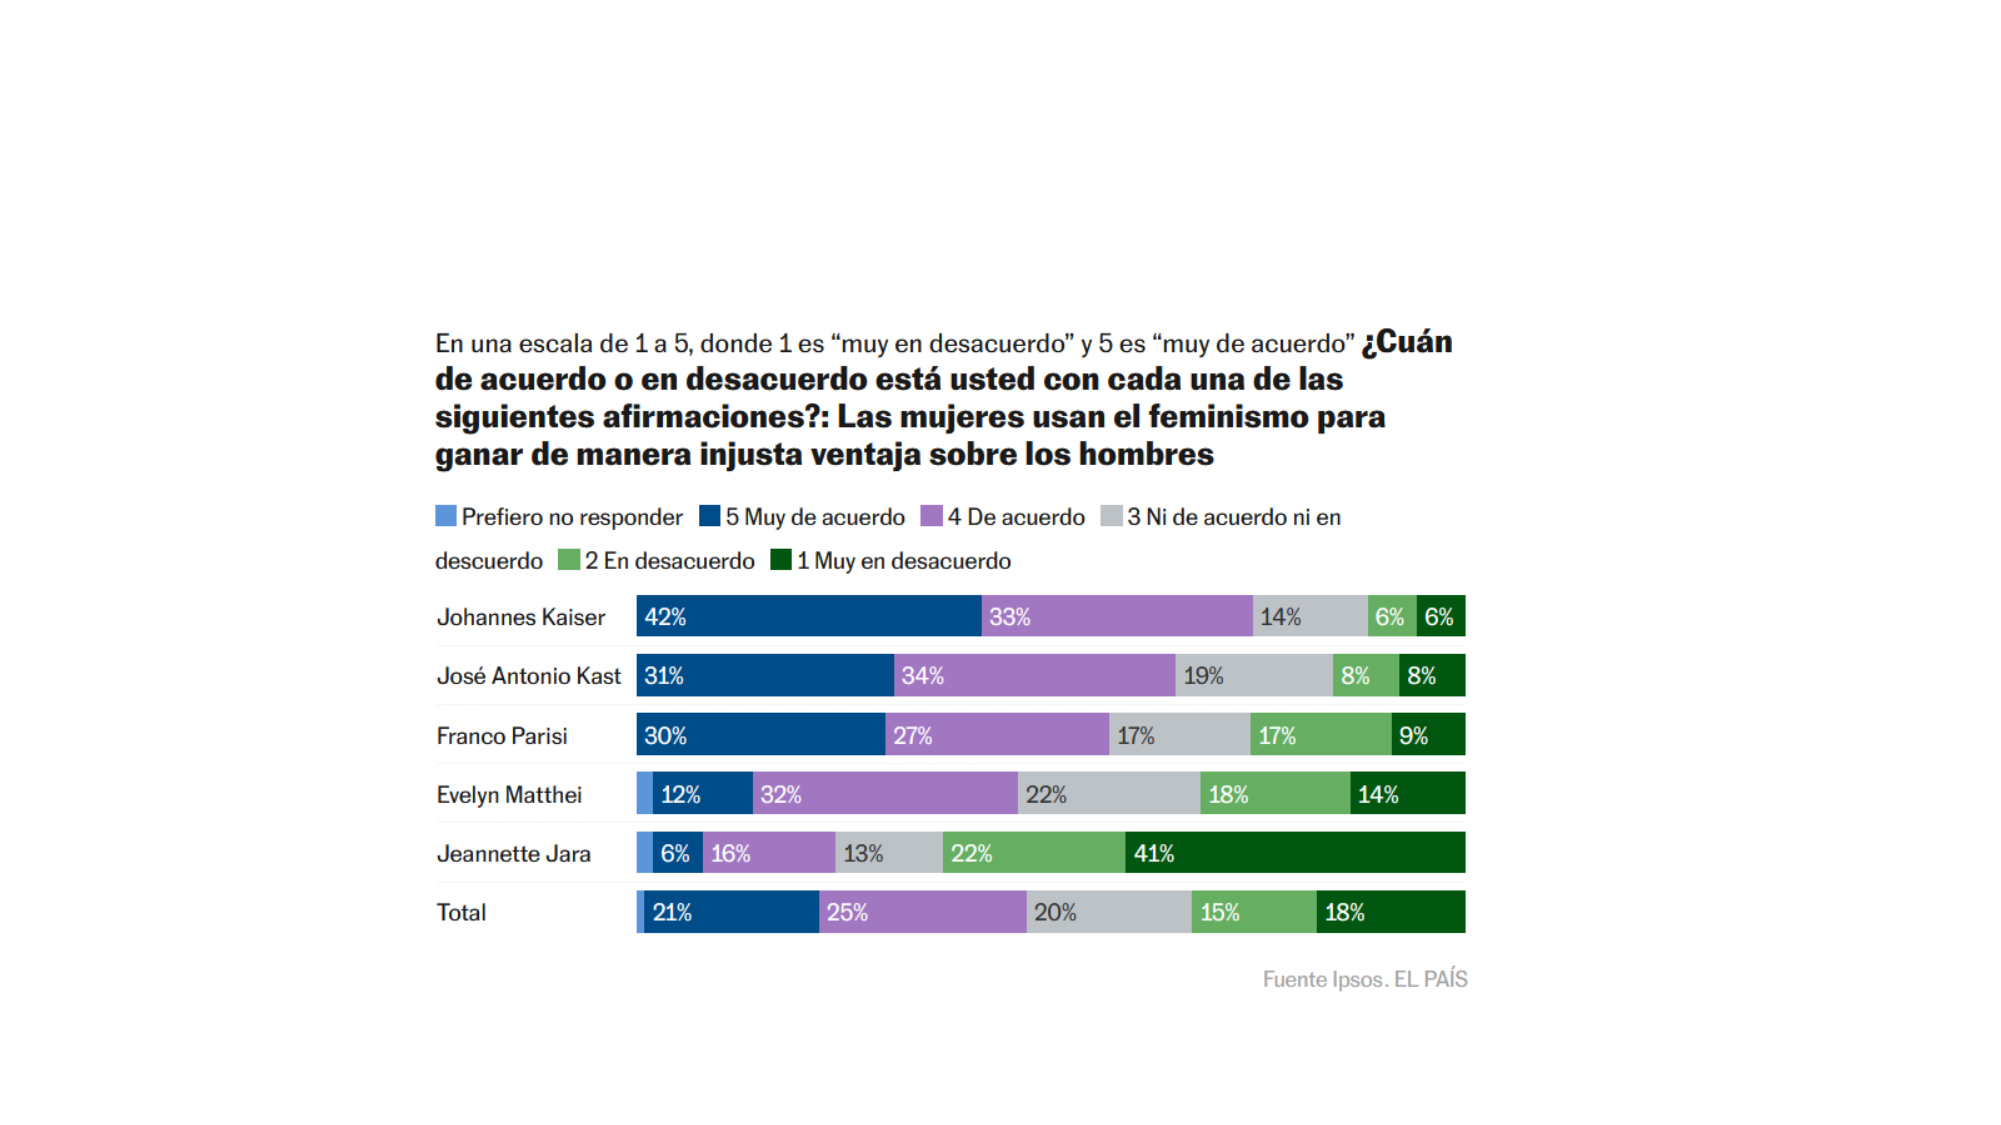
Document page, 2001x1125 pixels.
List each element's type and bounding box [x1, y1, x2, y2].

picture [418, 306, 1582, 1007]
